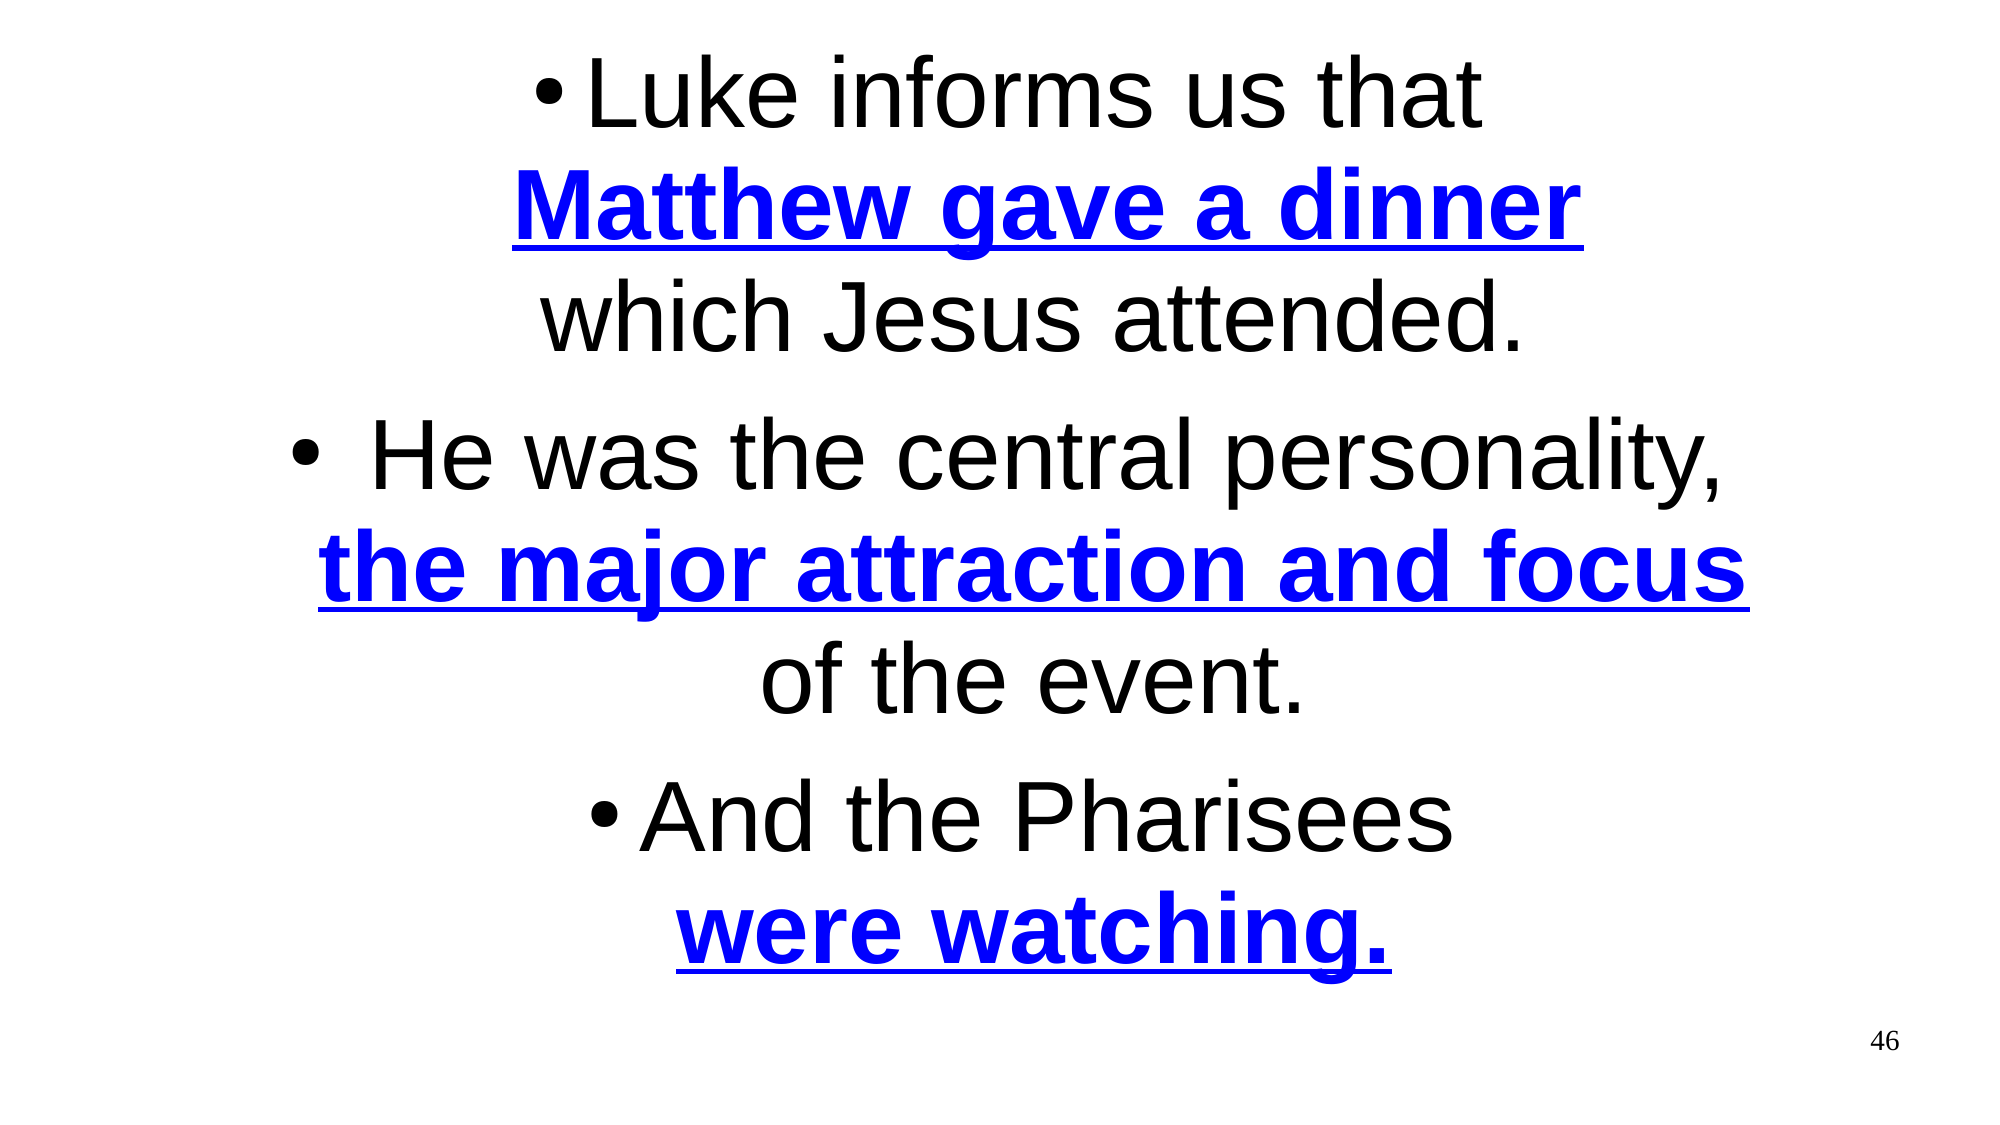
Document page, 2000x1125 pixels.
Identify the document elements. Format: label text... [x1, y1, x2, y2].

list Luke informs us that Matthew gave a dinner which Jesus attended. He was the central personality, the major attraction and focus of the event. And the Pharisees were watching. [37, 37, 1988, 1088]
